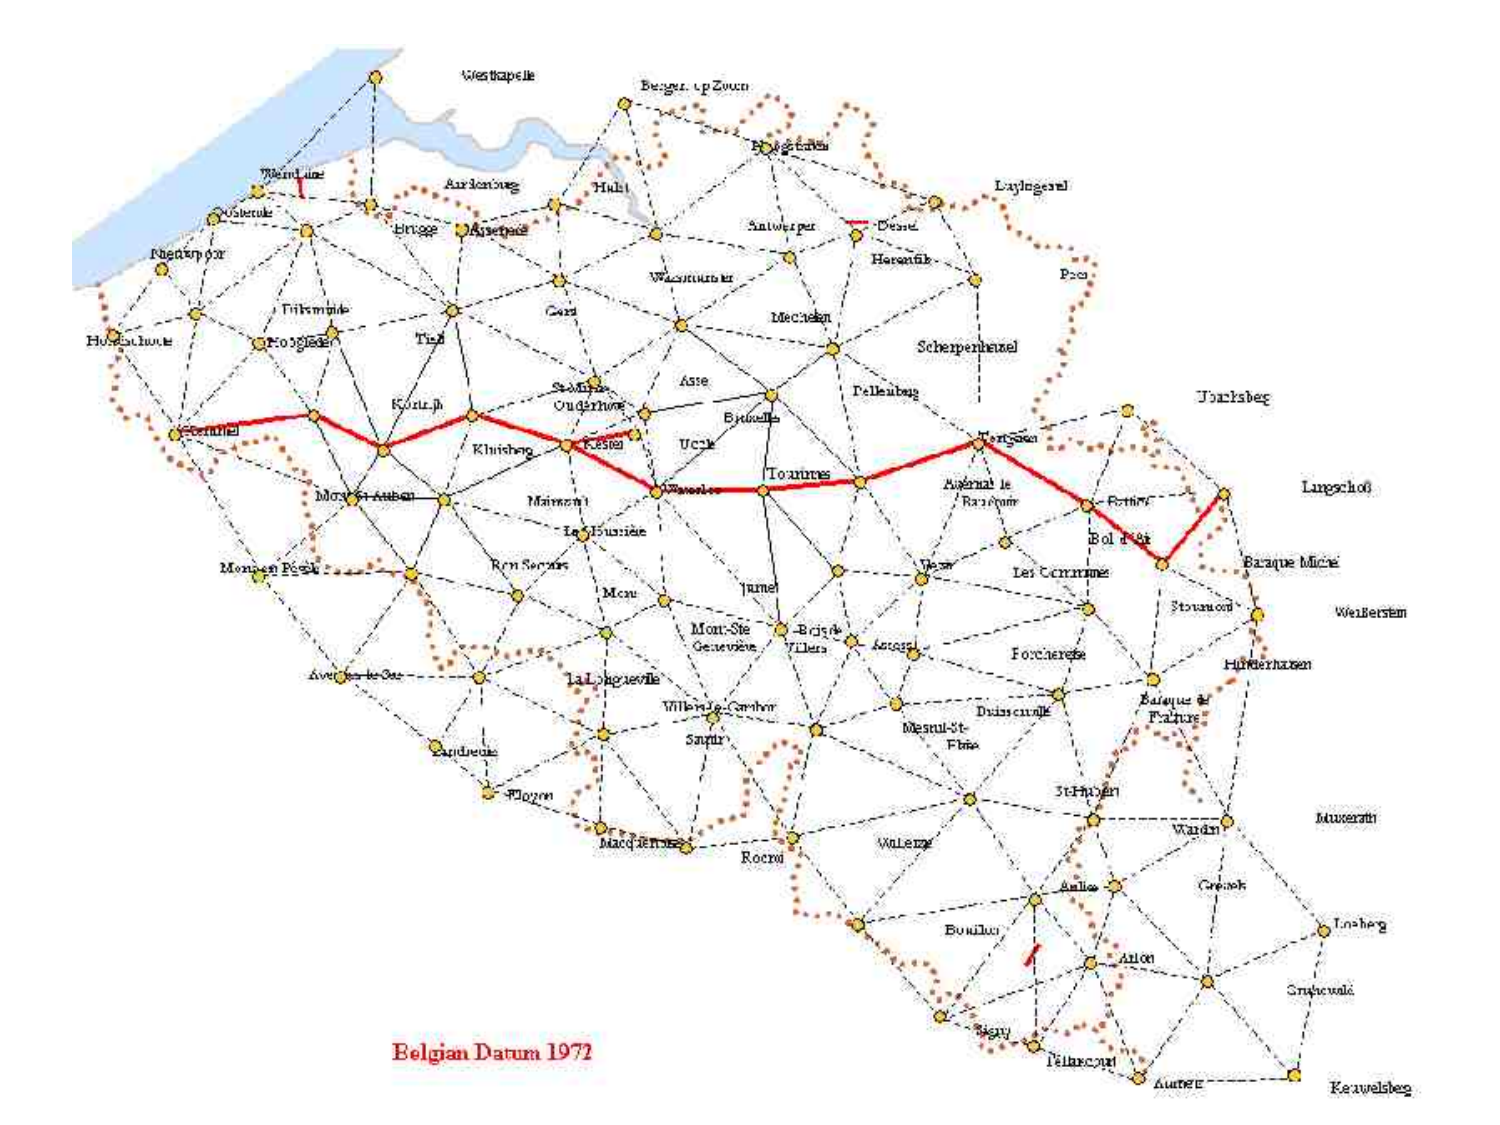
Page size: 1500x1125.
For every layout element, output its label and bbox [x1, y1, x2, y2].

picture [72, 44, 1428, 1107]
